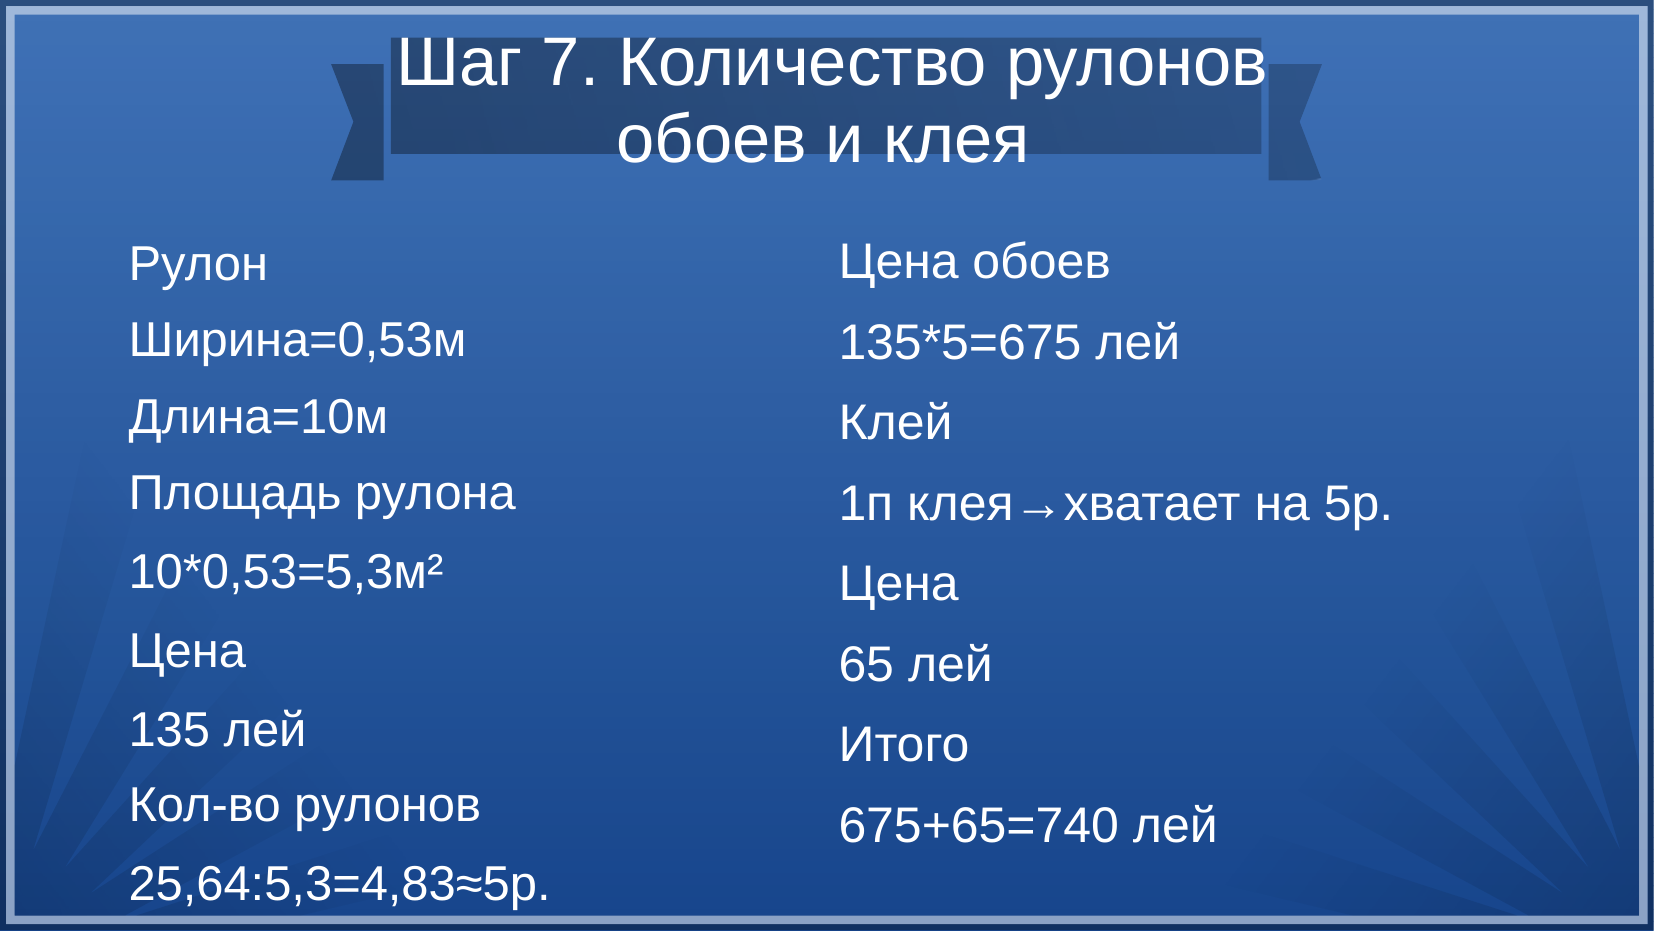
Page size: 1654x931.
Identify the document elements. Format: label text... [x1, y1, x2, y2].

title Шаг 7. Количество рулонов обоев и клея [395, 23, 1270, 178]
list Цена обоев 135*5=675 лей Клей 1п клея→хватает на 5р. Цена 65 лей Итого 675+65=740 лей [767, 233, 1625, 886]
list Рулон Ширина=0,53м Длина=10м Площадь рулона 10*0,53=5,3м² Цена 135 лей Кол-во рулонов 25,64:5,3=4,83≈5р. [59, 236, 621, 916]
